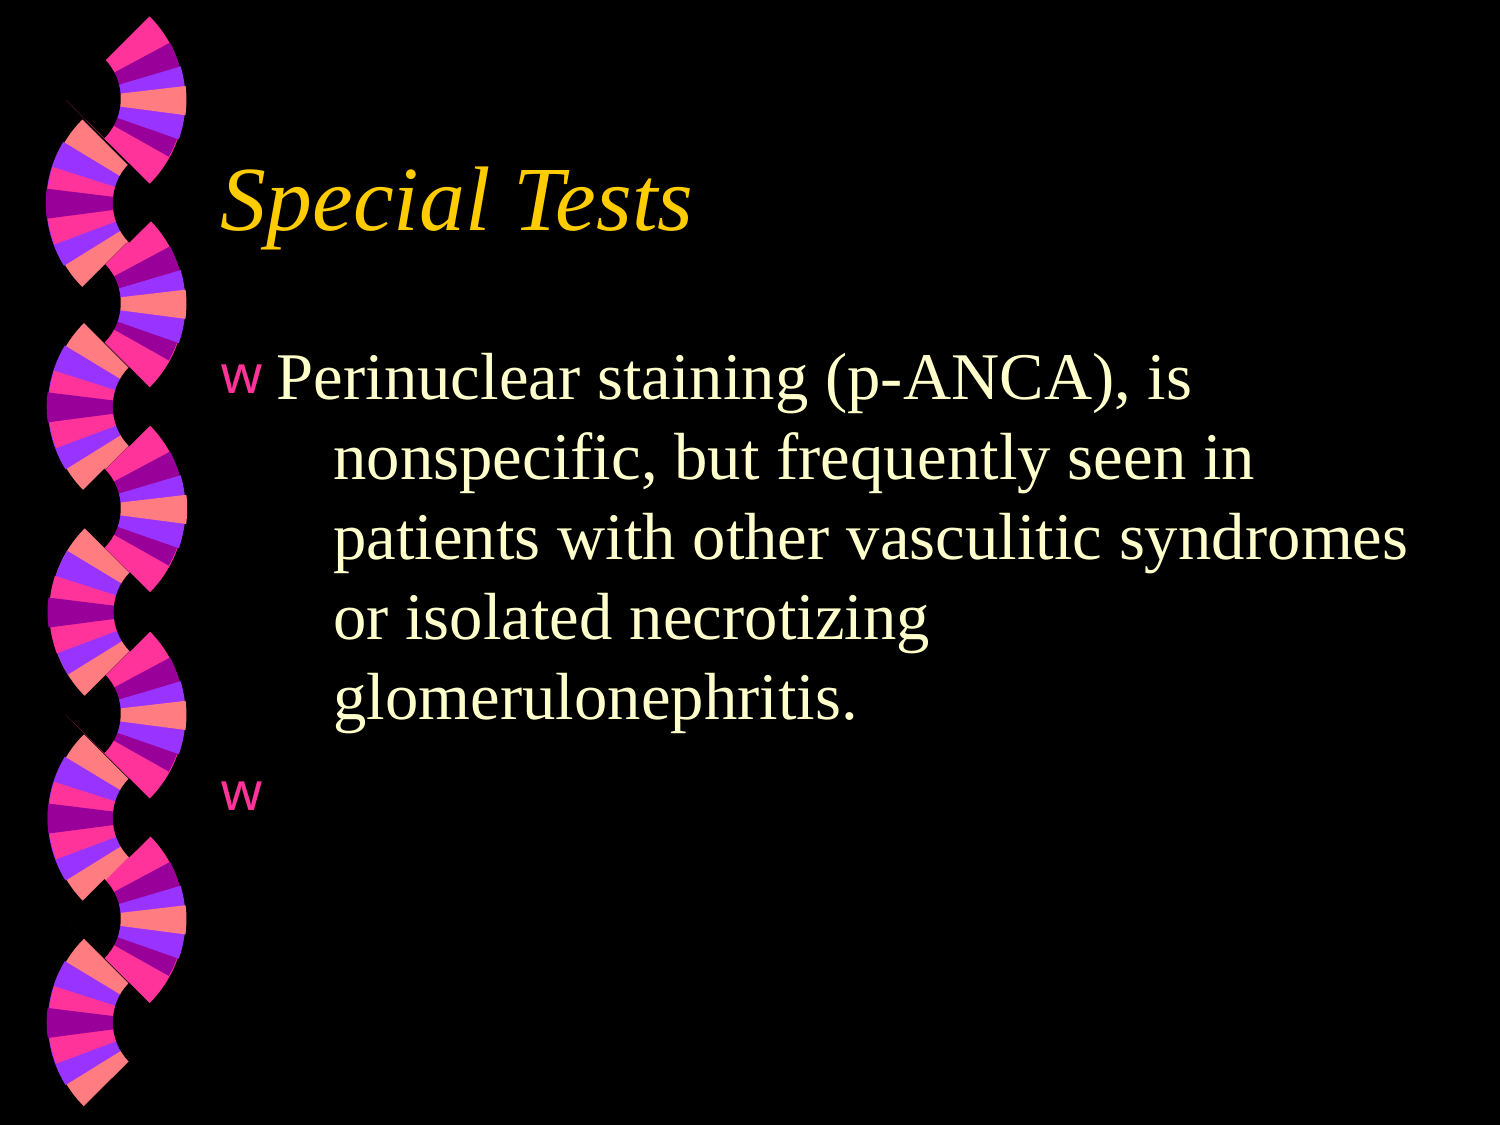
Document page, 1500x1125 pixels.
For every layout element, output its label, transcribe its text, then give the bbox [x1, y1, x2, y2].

list Perinuclear staining (p-ANCA), is nonspecific, but frequently seen in patients with other vasculitic syndromes or isolated necrotizing glomerulonephritis. [205, 324, 1481, 1000]
title Special Tests [205, 99, 1481, 288]
